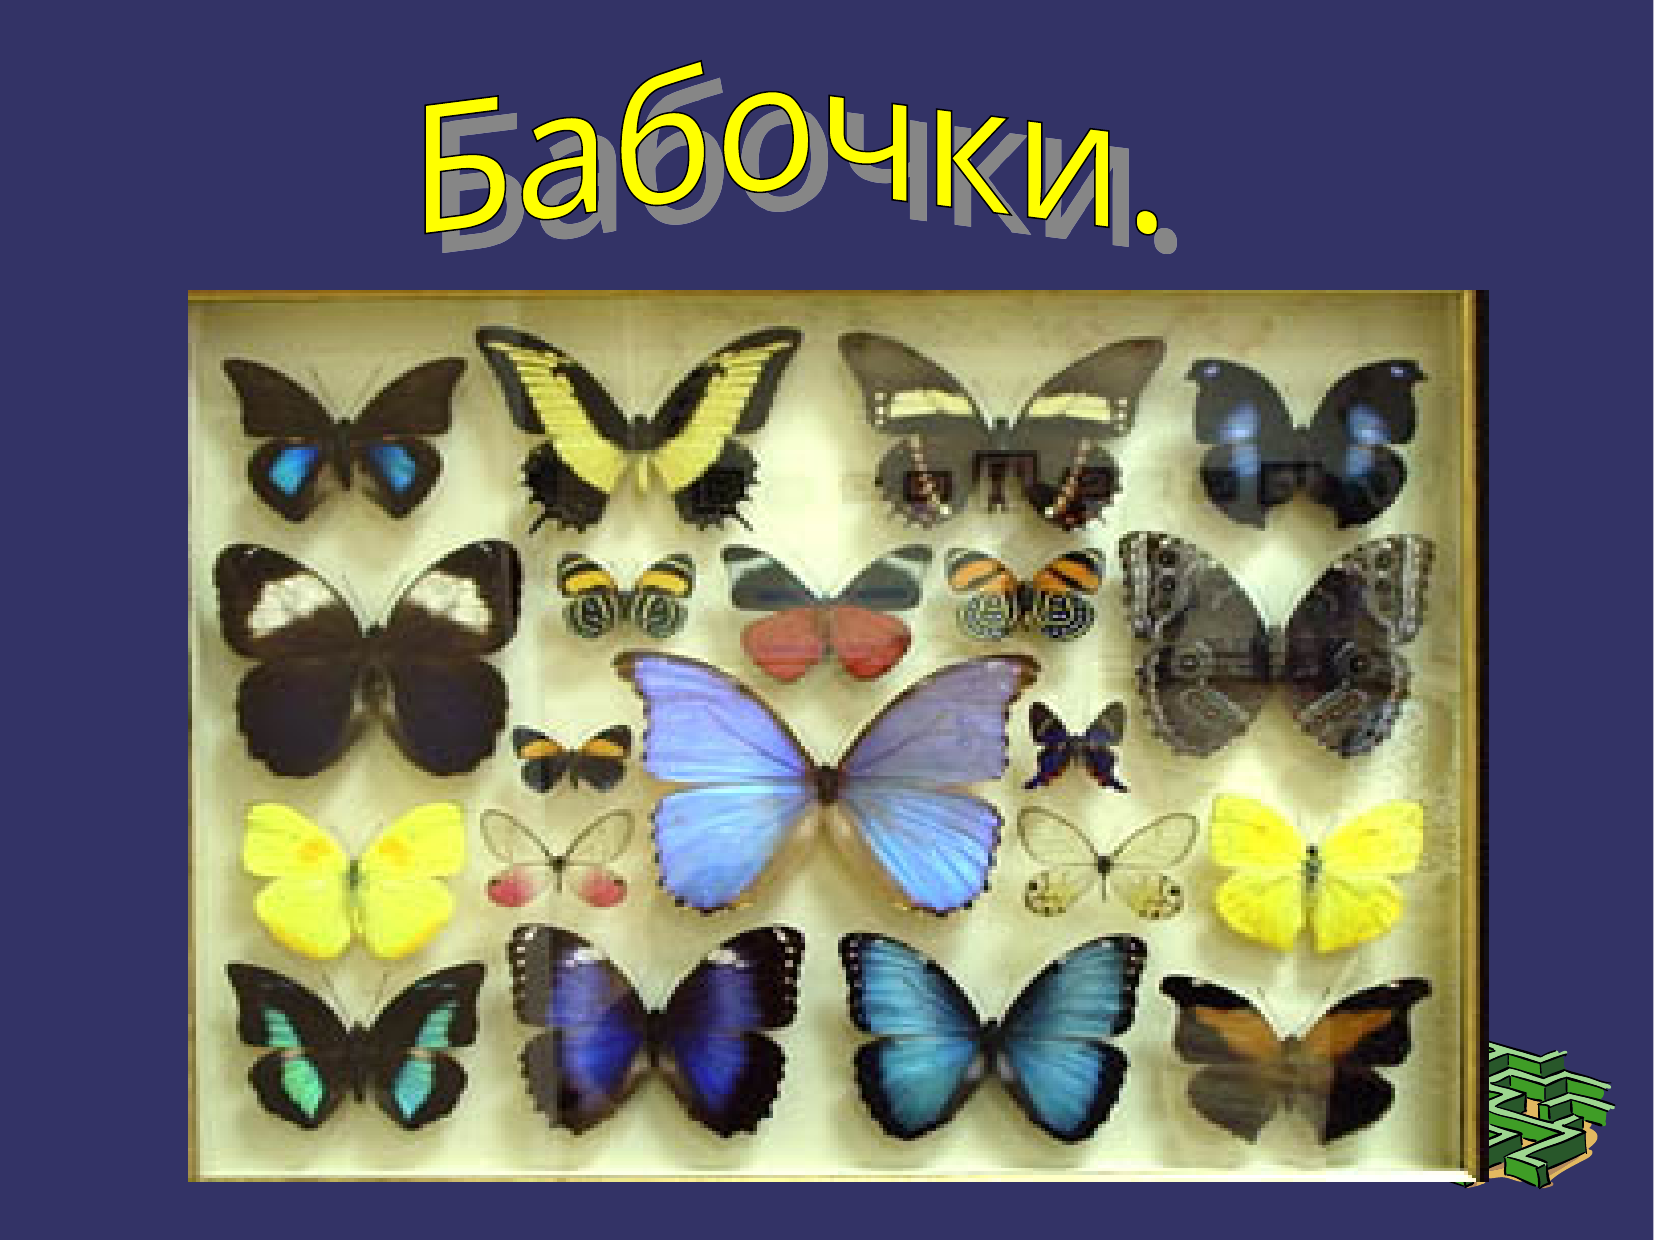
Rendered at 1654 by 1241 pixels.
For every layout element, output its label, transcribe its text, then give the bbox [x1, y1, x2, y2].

text_box Бабочки. [1136, 210, 1158, 235]
text_box Бабочки. [620, 60, 705, 206]
text_box Бабочки. [1027, 120, 1109, 228]
text_box Бабочки. [522, 117, 597, 220]
picture [188, 290, 1489, 1182]
text_box Бабочки. [936, 109, 1011, 215]
text_box Бабочки. [723, 91, 809, 193]
text_box Бабочки. [829, 95, 908, 202]
text_box Бабочки. [425, 95, 506, 234]
